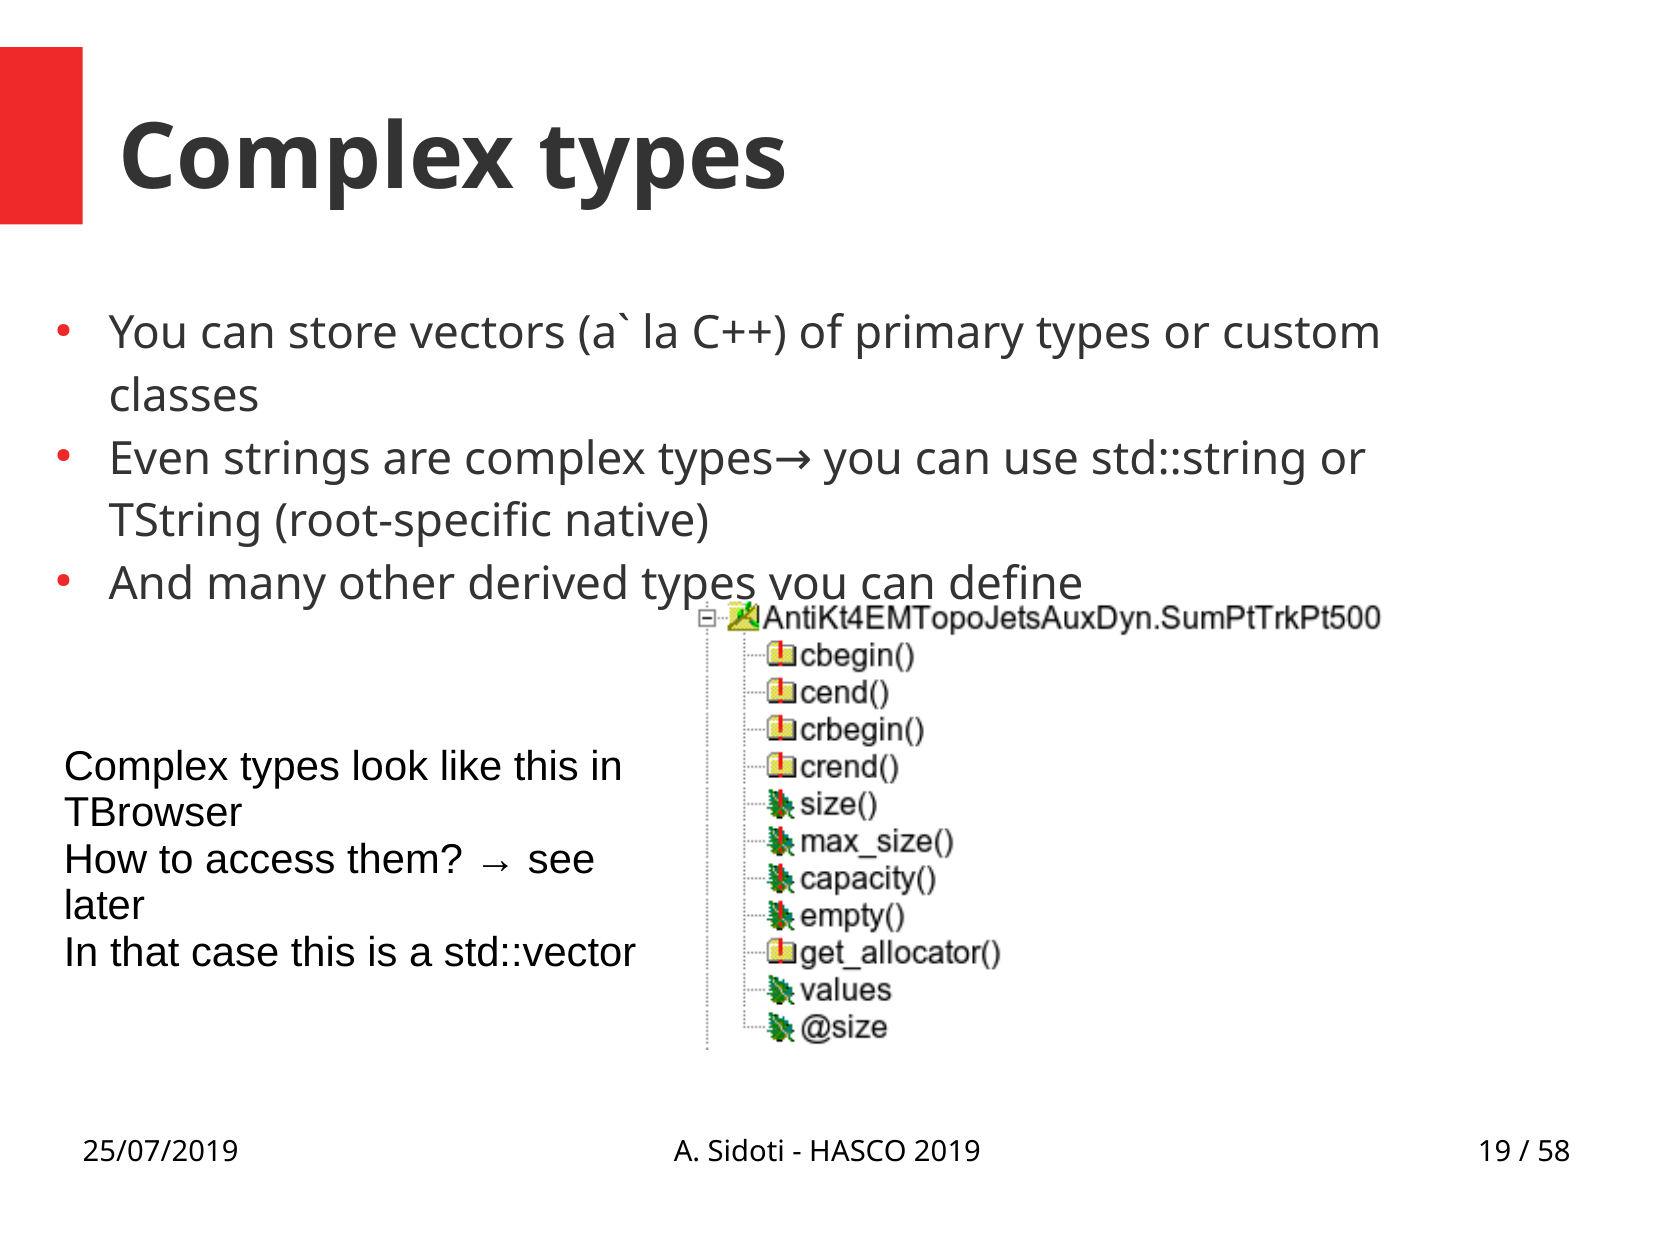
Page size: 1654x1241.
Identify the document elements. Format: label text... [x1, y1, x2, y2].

picture [689, 600, 1531, 1051]
list You can store vectors (a` la C++) of primary types or custom classes Even strings are complex types→ you can use std::string or TString (root-specific native) And many other derived types you can define [37, 300, 1456, 1020]
text_box Complex types look like this in TBrowser How to access them? → see later In that case this is a std::vector [49, 735, 661, 1029]
title Complex types [118, 49, 1571, 257]
